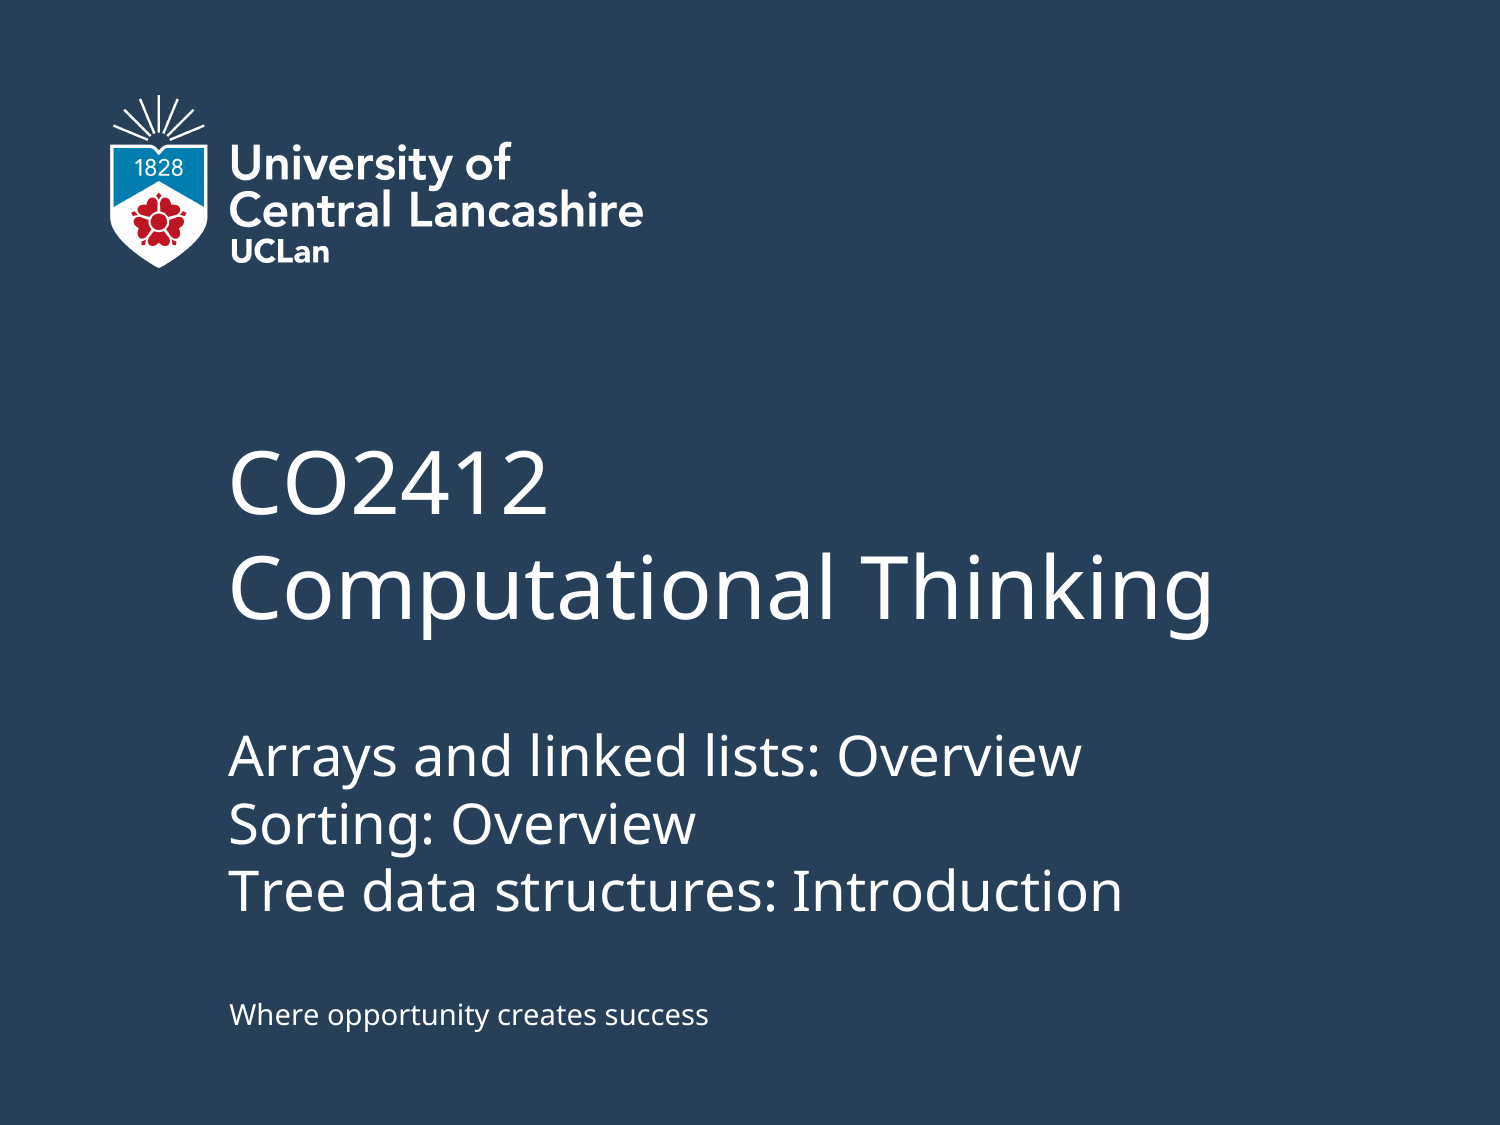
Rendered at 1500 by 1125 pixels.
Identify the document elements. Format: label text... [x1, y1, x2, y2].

picture [110, 95, 643, 268]
text_box CO2412 Computational Thinking [212, 411, 1341, 653]
text_box Arrays and linked lists: Overview Sorting: Overview Tree data structures: Introduction [214, 701, 1343, 943]
